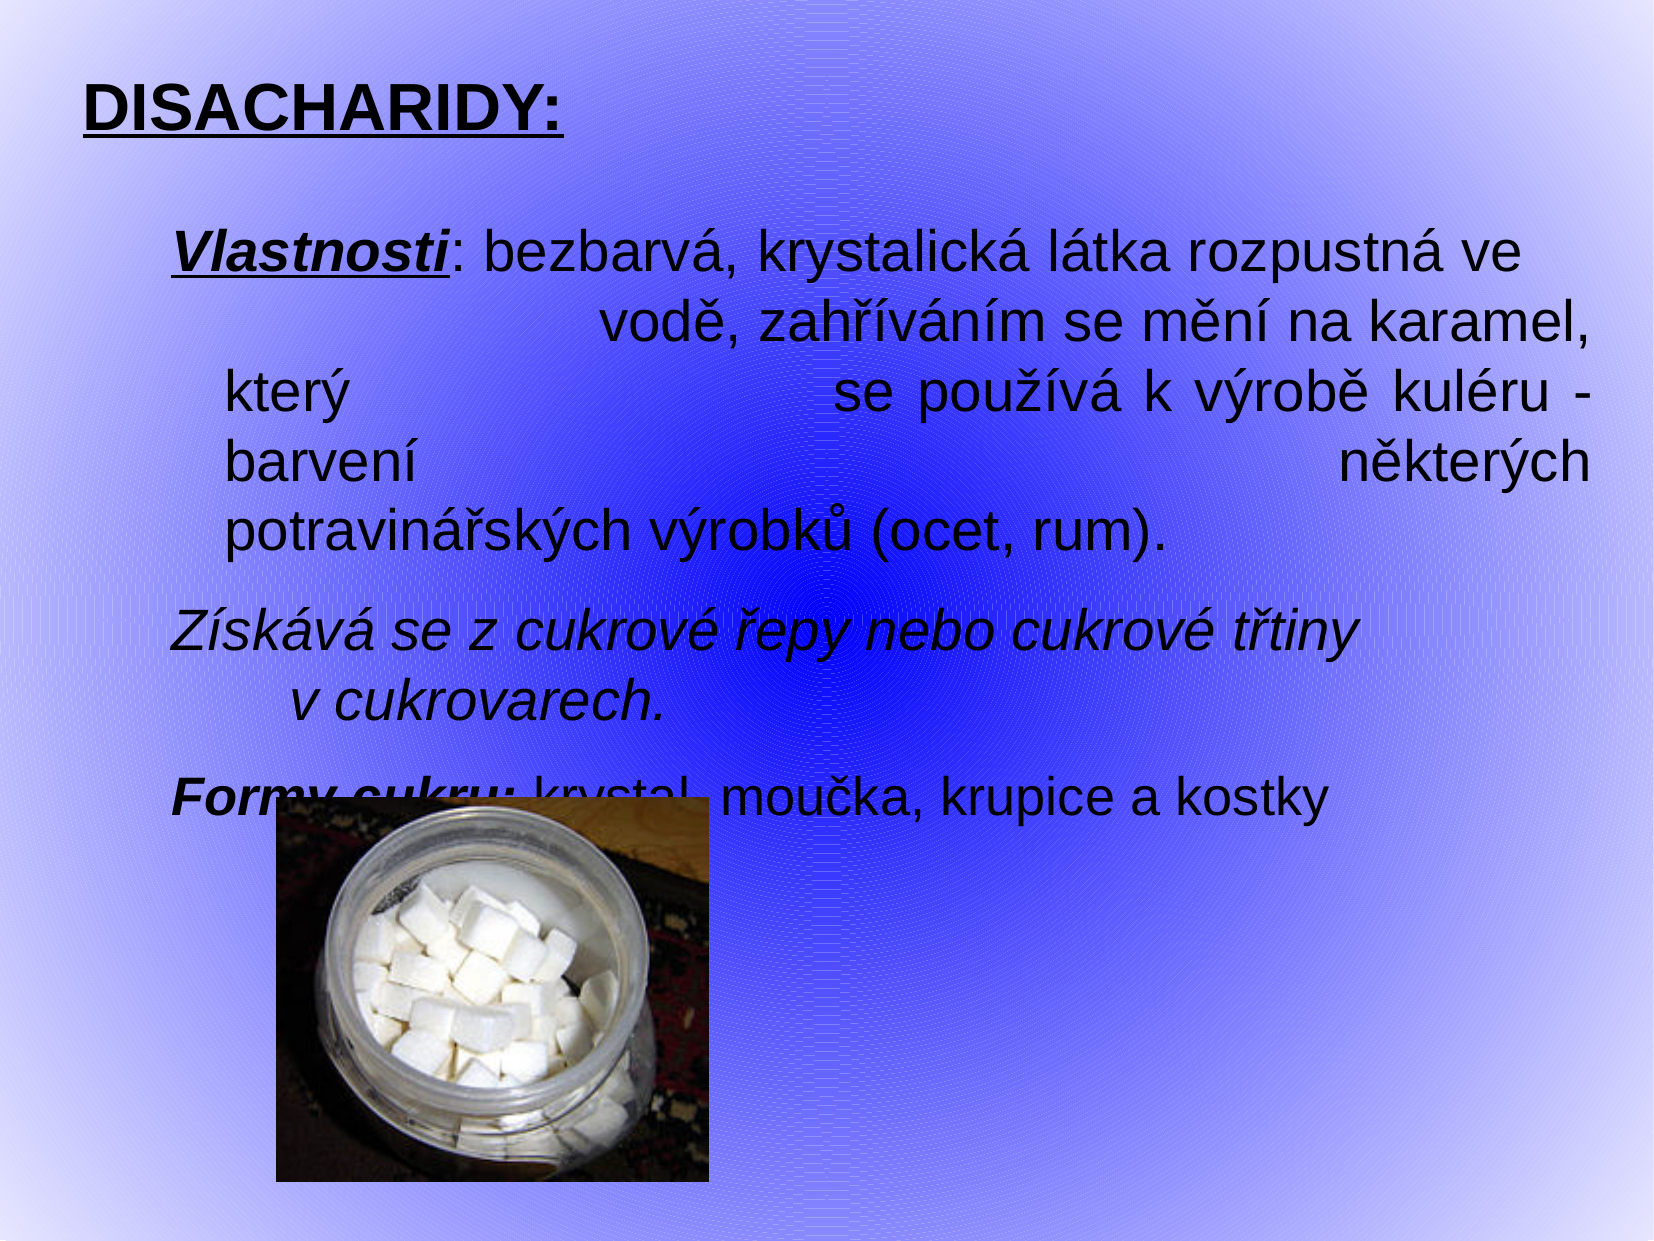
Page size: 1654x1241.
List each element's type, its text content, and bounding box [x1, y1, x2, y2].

picture [276, 797, 709, 1182]
list Vlastnosti: bezbarvá, krystalická látka rozpustná ve vodě, zahříváním se mění na karamel, který se používá k výrobě kuléru - barvení některých potravinářských výrobků (ocet, rum). Získává se z cukrové řepy nebo cukrové třtiny v cukrovarech. Formy cukru: krystal, moučka, krupice a kostky [82, 213, 1595, 945]
title DISACHARIDY: [82, 0, 1571, 208]
